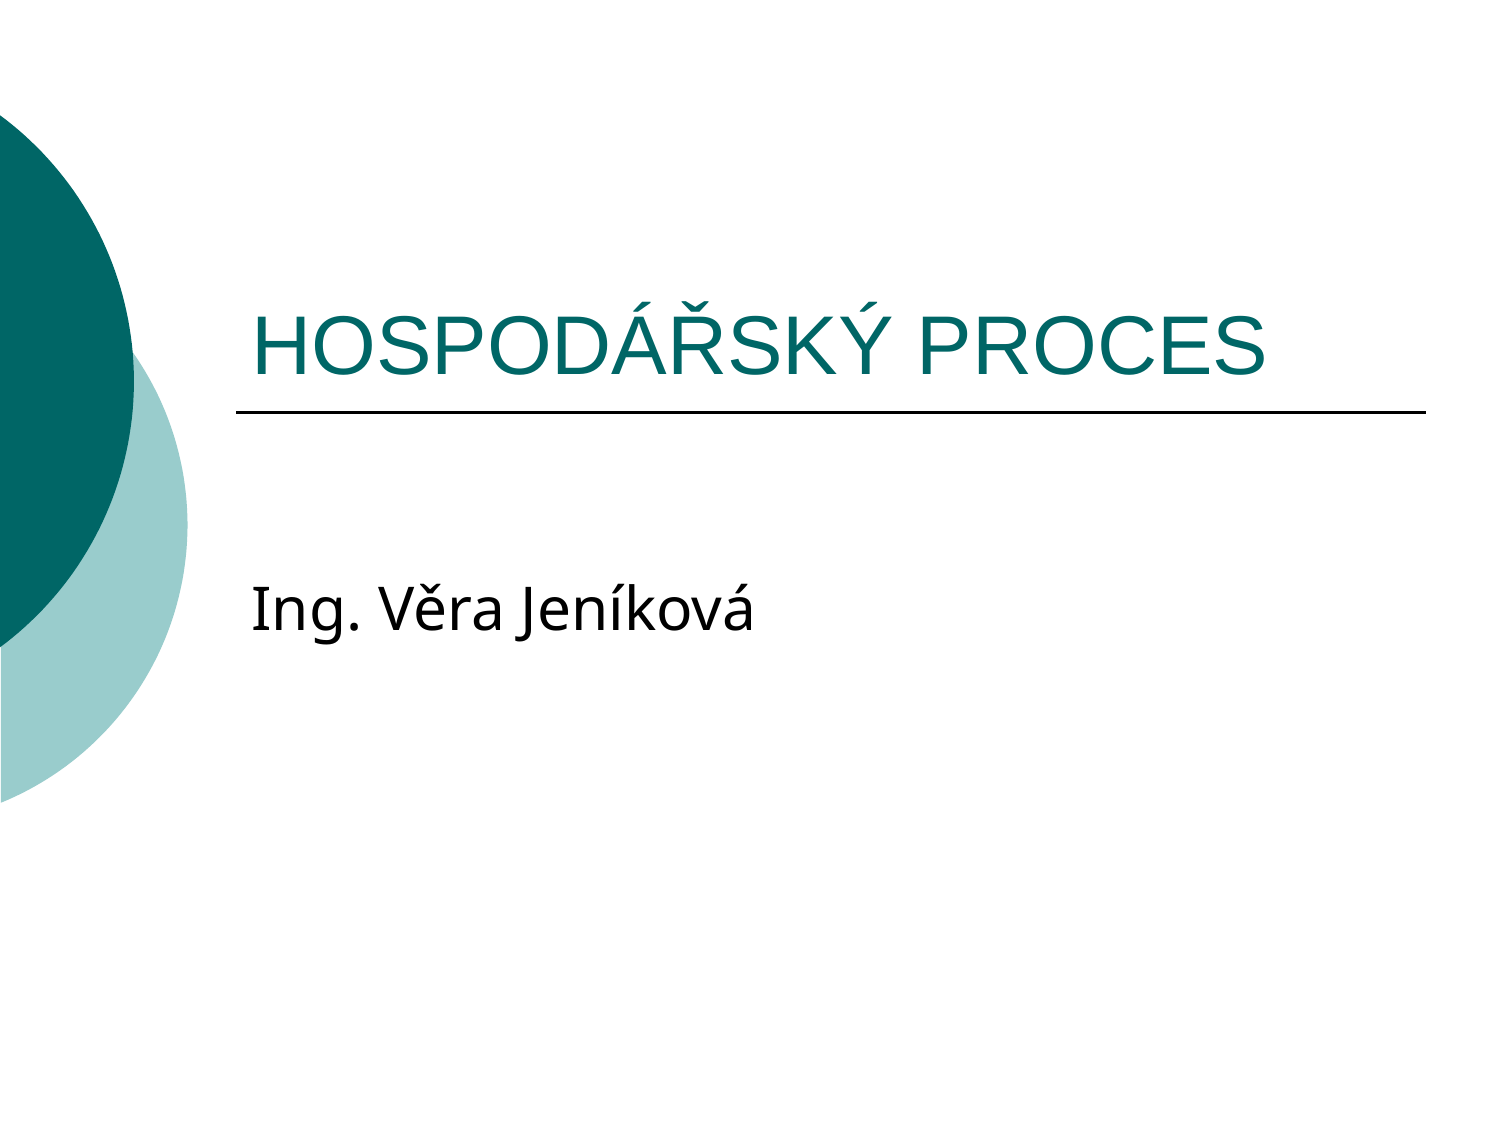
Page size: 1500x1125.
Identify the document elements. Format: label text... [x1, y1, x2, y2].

title HOSPODÁŘSKÝ PROCES [236, 161, 1425, 399]
subtitle Ing. Věra Jeníková [236, 562, 1425, 850]
